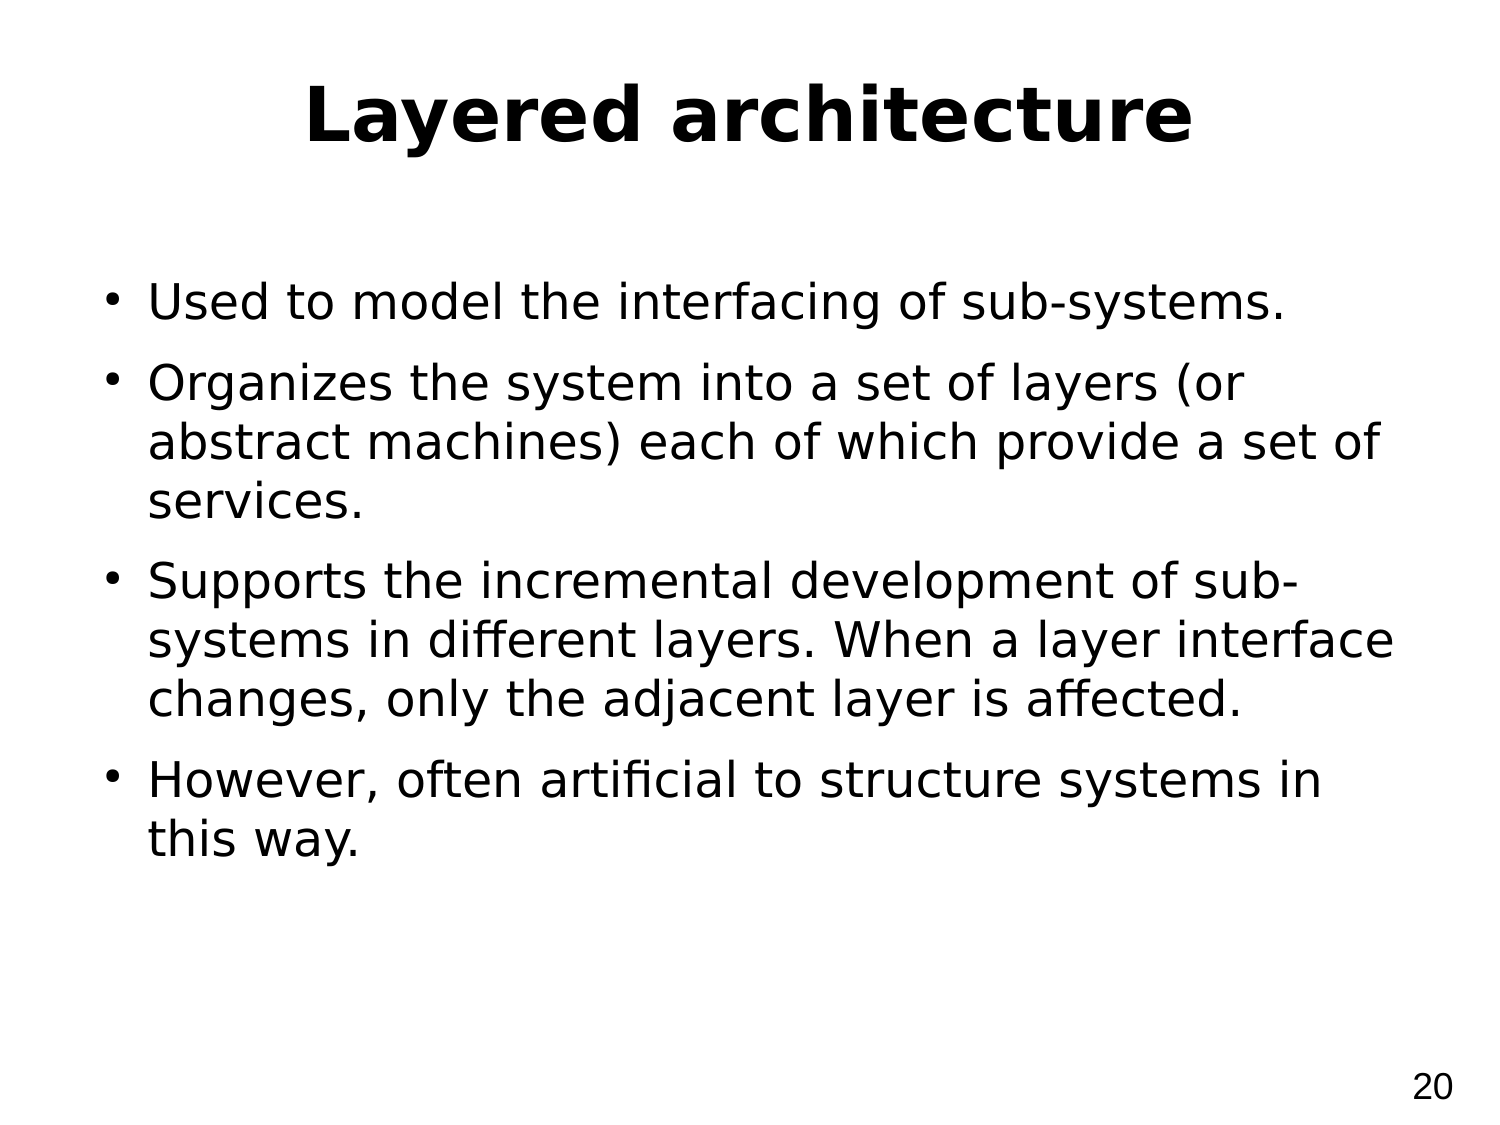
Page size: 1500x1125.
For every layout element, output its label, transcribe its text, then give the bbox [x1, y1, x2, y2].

title Layered architecture [75, 44, 1425, 177]
list Used to model the interfacing of sub-systems. Organizes the system into a set of layers (or abstract machines) each of which provide a set of services. Supports the incremental development of sub-systems in different layers. When a layer interface changes, only the adjacent layer is affected. However, often artificial to structure systems in this way. [75, 263, 1425, 916]
